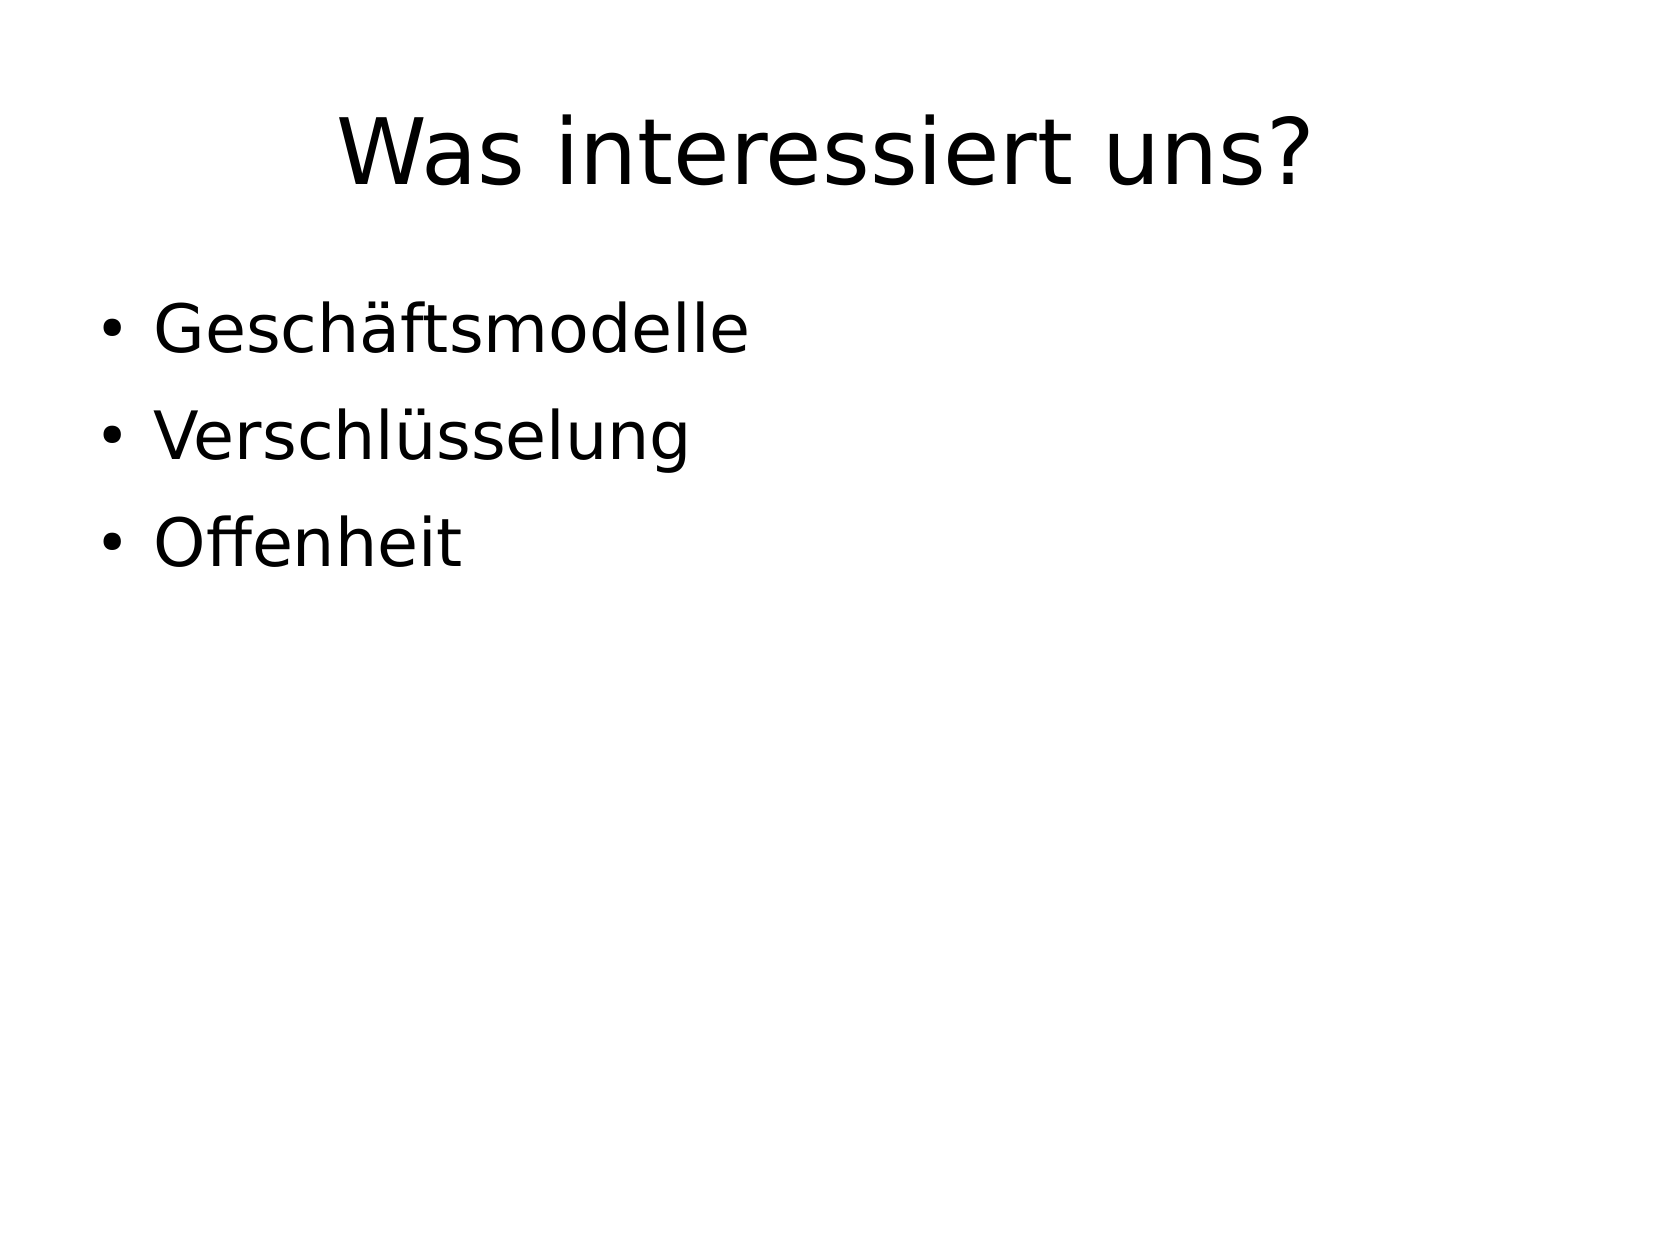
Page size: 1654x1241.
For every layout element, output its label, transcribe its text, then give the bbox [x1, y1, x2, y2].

list Geschäftsmodelle Verschlüsselung Offenheit [82, 290, 1571, 1158]
title Was interessiert uns? [82, 49, 1571, 257]
